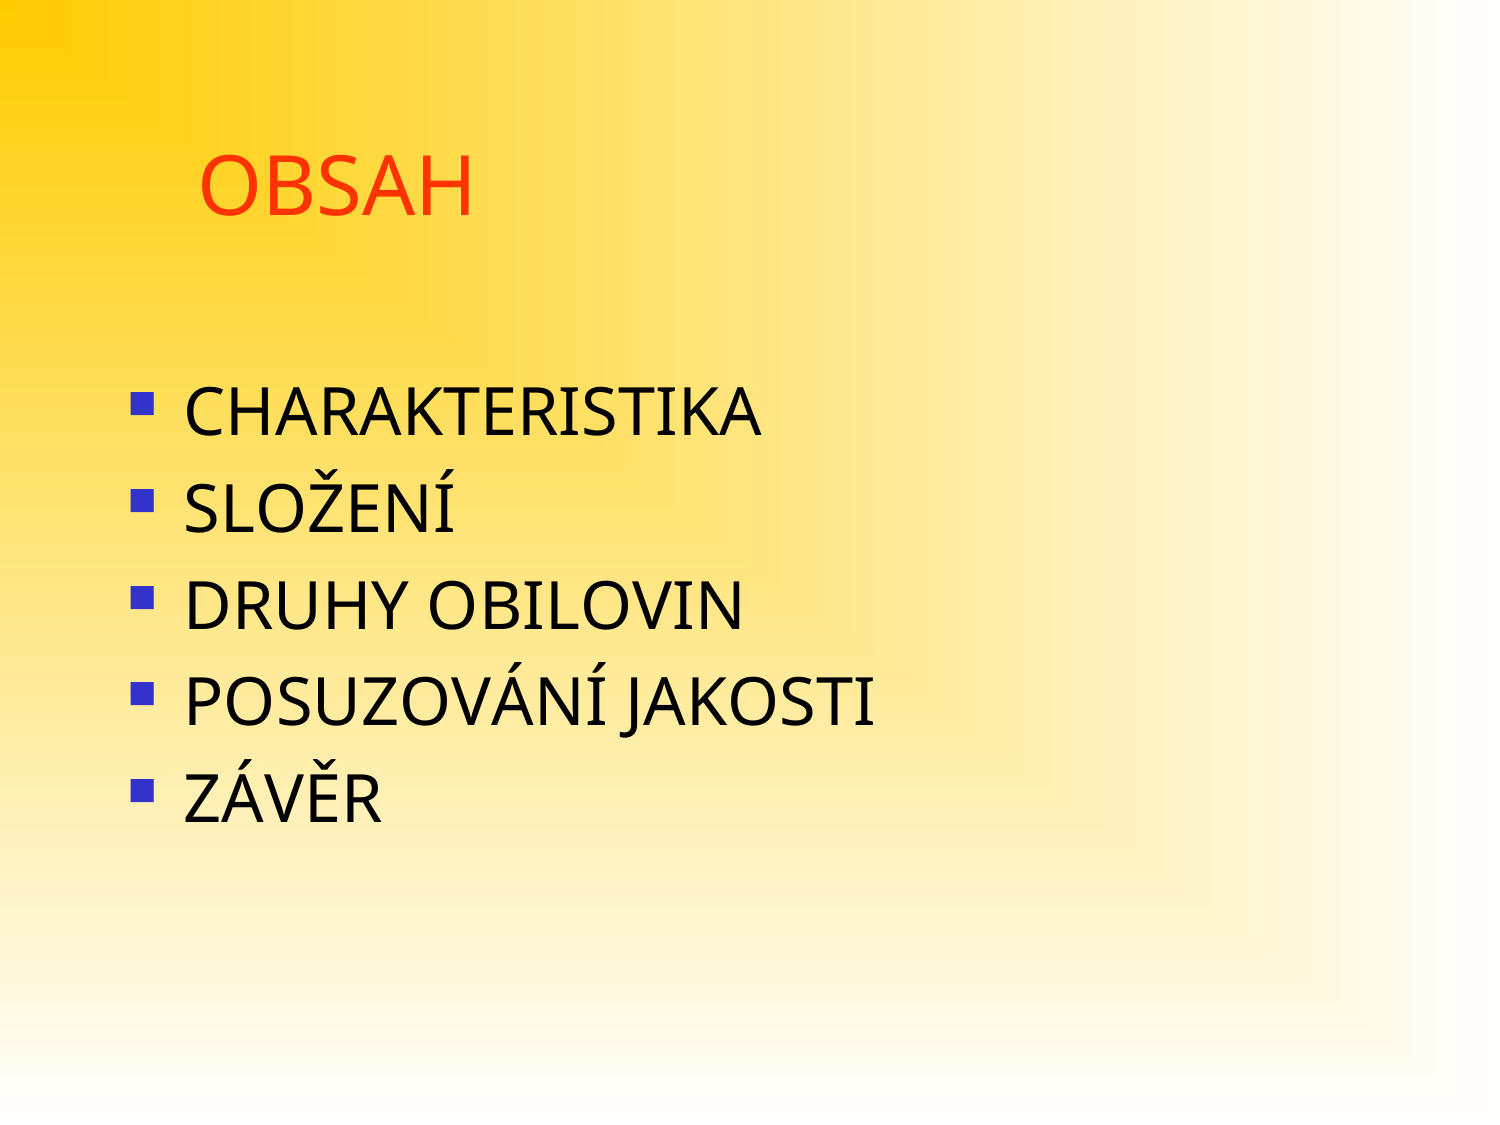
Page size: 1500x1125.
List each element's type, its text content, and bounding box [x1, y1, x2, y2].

list CHARAKTERISTIKA SLOŽENÍ DRUHY OBILOVIN POSUZOVÁNÍ JAKOSTI ZÁVĚR [112, 361, 1388, 1037]
picture [0, 0, 1500, 1125]
title OBSAH [183, 30, 1500, 240]
